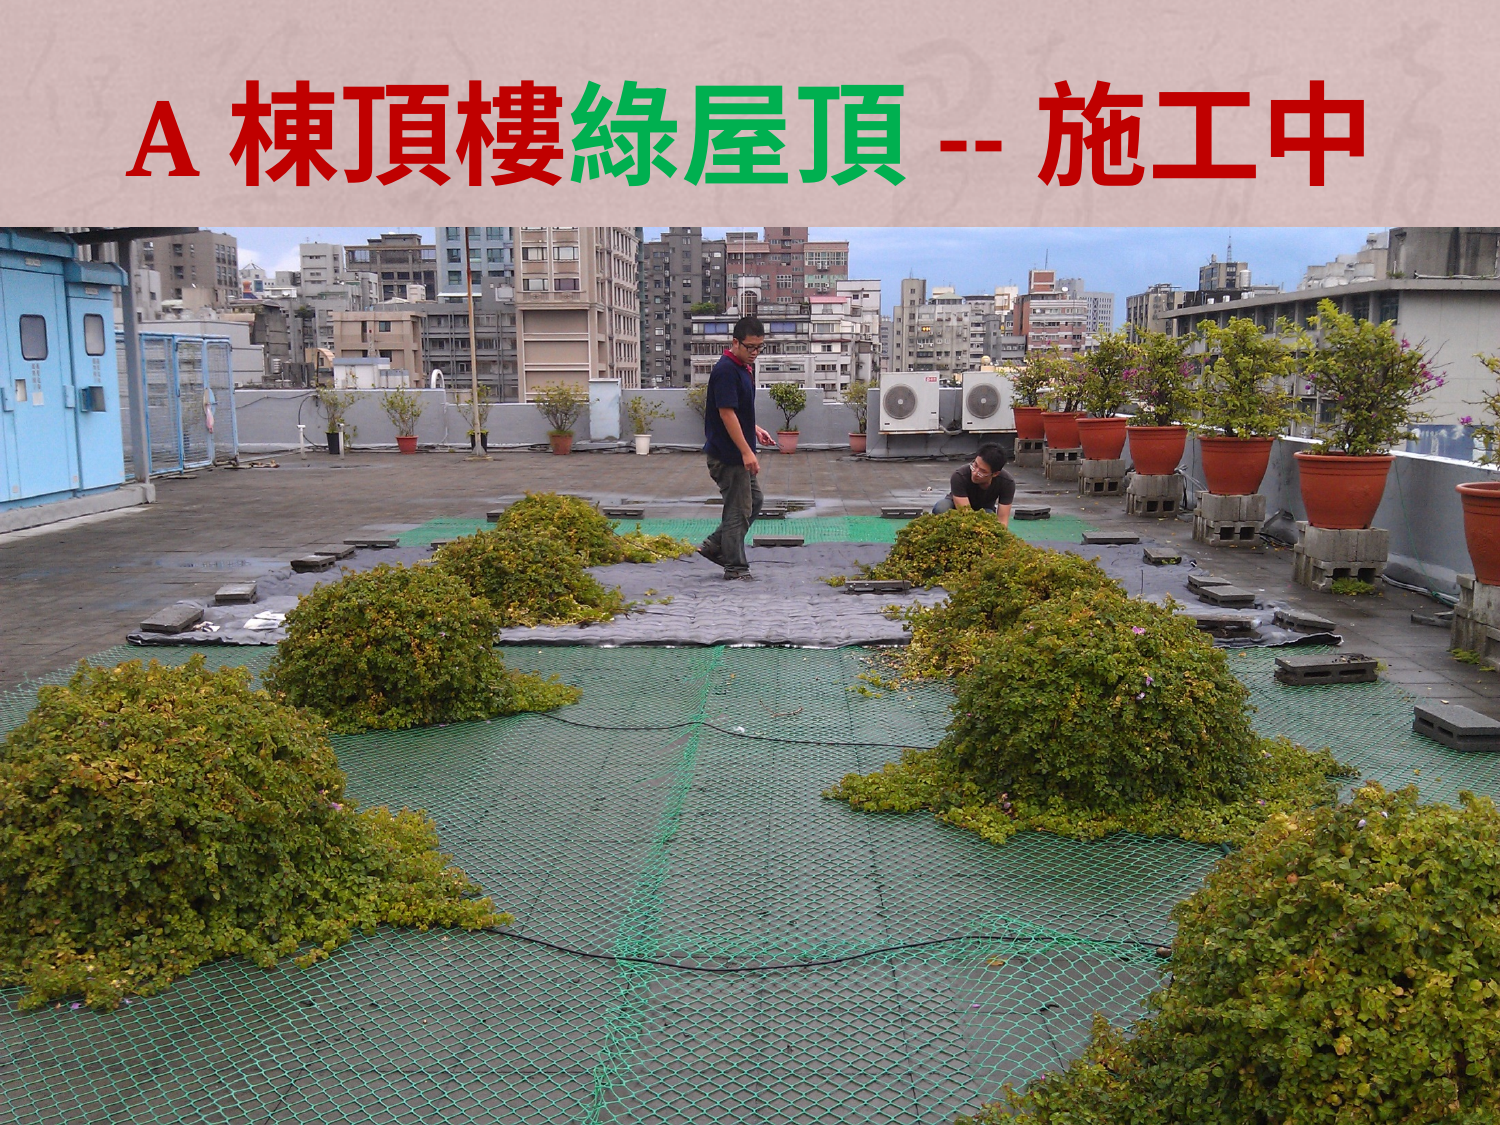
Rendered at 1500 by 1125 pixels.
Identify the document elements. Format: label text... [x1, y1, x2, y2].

text_box A棟頂樓綠屋頂--施工中 [75, 19, 1426, 207]
picture [0, 0, 1500, 1125]
